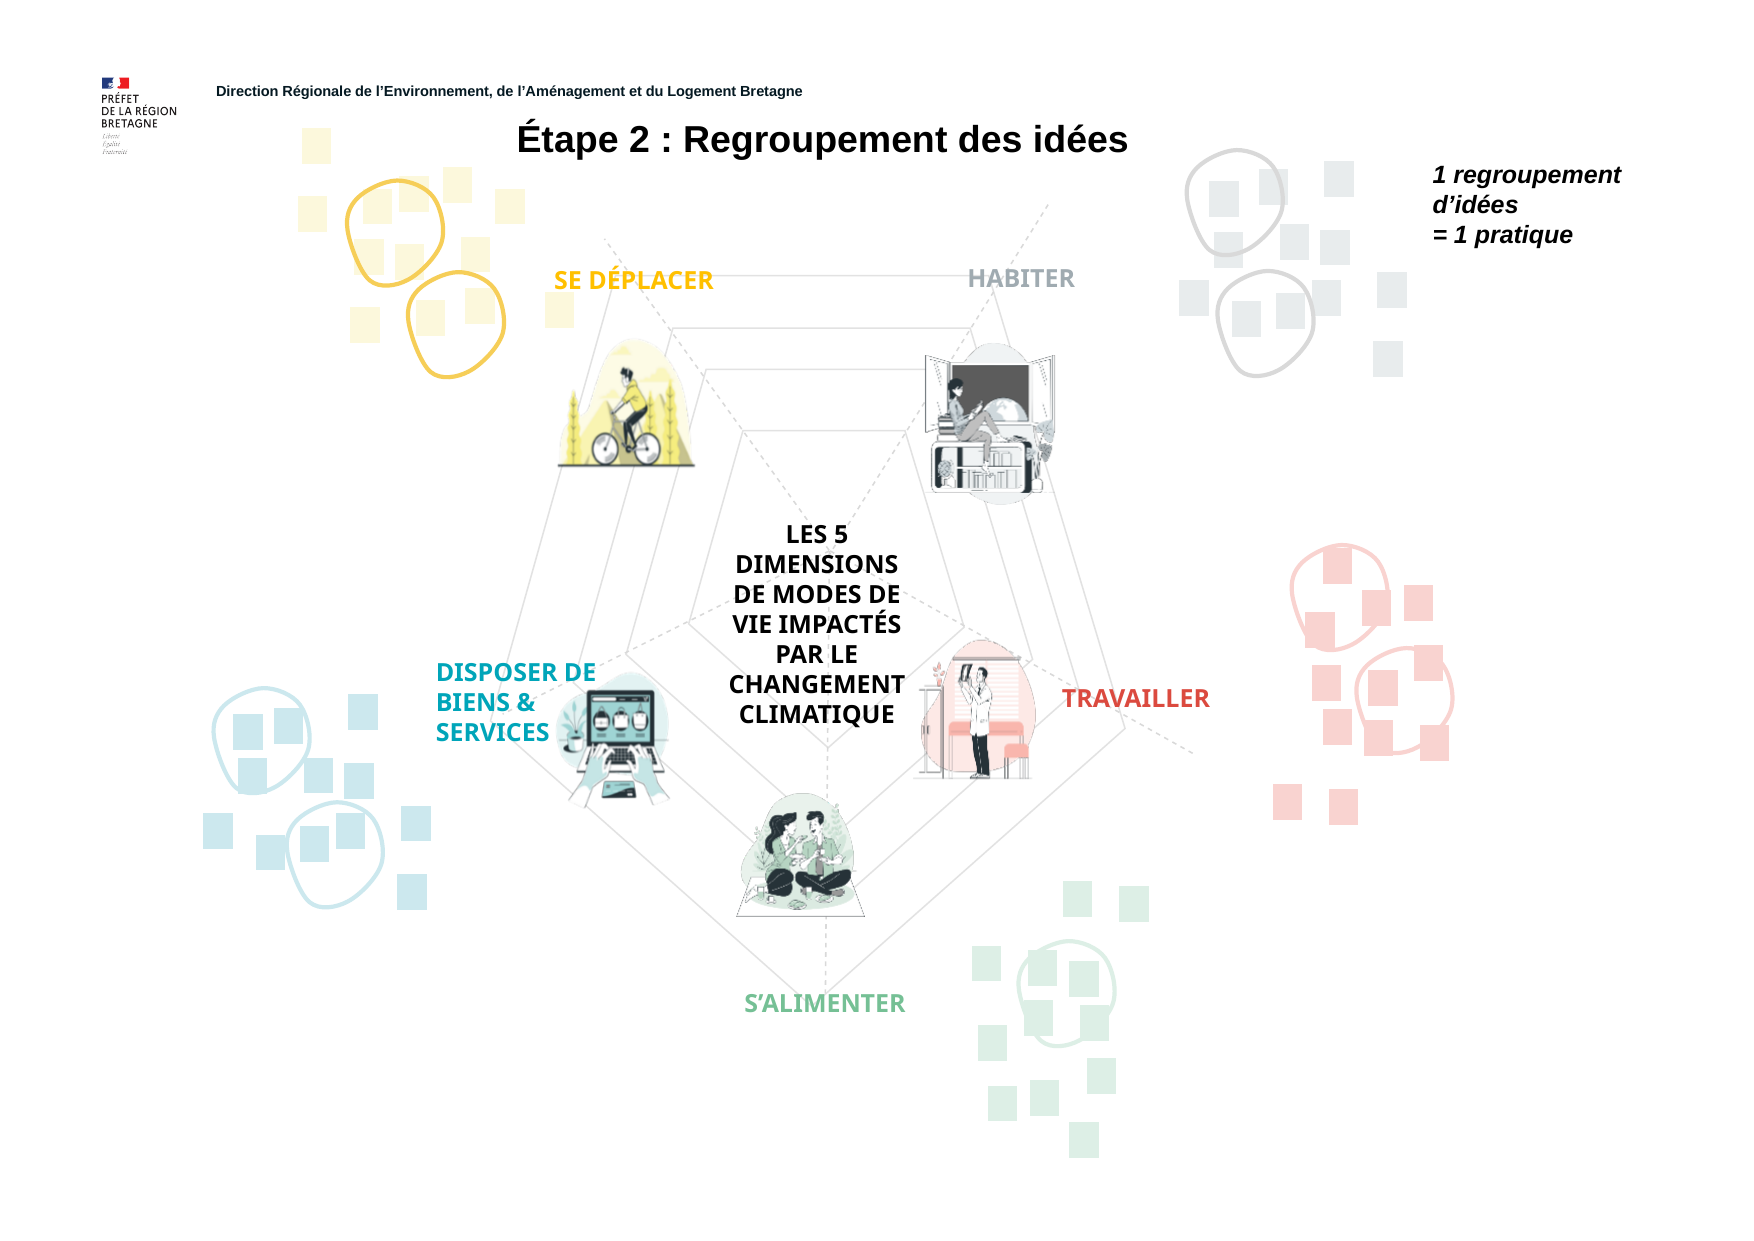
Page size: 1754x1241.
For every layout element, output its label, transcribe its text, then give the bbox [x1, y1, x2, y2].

text_box [1087, 1058, 1116, 1094]
text_box [1030, 1080, 1059, 1116]
text_box [1232, 301, 1261, 337]
text_box [397, 874, 427, 910]
text_box [1278, 169, 1288, 205]
text_box [1085, 1017, 1109, 1041]
text_box [274, 708, 303, 744]
text_box [1312, 280, 1341, 316]
text_box [203, 813, 233, 849]
text_box [399, 176, 429, 188]
picture [92, 66, 186, 165]
text_box [1024, 1025, 1033, 1036]
text_box [1209, 181, 1239, 217]
text_box [1414, 645, 1443, 660]
text_box [1420, 725, 1449, 761]
text_box [256, 835, 285, 870]
text_box TRAVAILLER [1052, 675, 1306, 719]
text_box [1404, 585, 1433, 621]
text_box [354, 262, 361, 275]
text_box [1305, 638, 1313, 648]
text_box SE DÉPLACER [539, 257, 870, 302]
text_box [1069, 1122, 1099, 1158]
text_box [1329, 789, 1358, 825]
text_box [363, 189, 392, 224]
text_box [1179, 299, 1209, 316]
text_box [978, 1025, 1007, 1061]
text_box [298, 196, 327, 232]
text_box S’ALIMENTER [729, 981, 1080, 1025]
text_box [399, 183, 429, 212]
picture [540, 294, 714, 506]
text_box [344, 763, 374, 799]
text_box [336, 813, 365, 849]
text_box [1312, 665, 1341, 701]
text_box [1420, 725, 1438, 742]
text_box [1377, 272, 1407, 308]
text_box [238, 758, 267, 791]
text_box [1305, 612, 1335, 647]
picture [540, 649, 685, 825]
text_box [1069, 961, 1099, 997]
text_box 1 regroupement d’idées = 1 pratique [1418, 152, 1695, 256]
text_box [1324, 161, 1354, 197]
text_box [1259, 169, 1280, 205]
text_box [1280, 224, 1309, 260]
text_box [461, 237, 490, 272]
text_box [988, 1086, 1017, 1121]
text_box [1362, 590, 1385, 626]
text_box [1028, 950, 1057, 981]
text_box [443, 167, 472, 203]
text_box [300, 826, 329, 862]
text_box [1214, 232, 1243, 252]
text_box [465, 288, 495, 324]
text_box LES 5 DIMENSIONS DE MODES DE VIE IMPACTÉS PAR LE CHANGEMENT CLIMATIQUE [703, 511, 931, 736]
text_box [1273, 784, 1302, 820]
text_box [495, 189, 525, 224]
text_box [1373, 341, 1403, 377]
text_box [233, 714, 263, 750]
text_box [350, 307, 380, 343]
text_box [1063, 881, 1092, 917]
text_box [1378, 590, 1391, 626]
text_box [1368, 670, 1398, 706]
text_box Direction Régionale de l’Environnement, de l’Aménagement et du Logement Bretagne [201, 73, 819, 107]
text_box [972, 946, 1001, 981]
text_box [1080, 1005, 1109, 1037]
text_box [395, 244, 424, 280]
text_box [354, 239, 384, 275]
text_box [1320, 230, 1350, 265]
picture [918, 336, 1062, 511]
text_box [416, 300, 445, 336]
text_box [1034, 1025, 1053, 1036]
text_box [1366, 720, 1393, 750]
text_box [1364, 731, 1391, 756]
text_box [348, 694, 378, 730]
text_box [1323, 709, 1352, 745]
text_box [1276, 293, 1305, 329]
picture [716, 757, 880, 957]
text_box [1119, 886, 1149, 922]
text_box HABITER [952, 255, 1303, 299]
text_box [1323, 548, 1352, 584]
text_box [1414, 652, 1443, 681]
text_box [414, 272, 424, 280]
text_box [302, 128, 331, 164]
text_box [304, 758, 333, 793]
text_box [401, 806, 431, 841]
text_box DISPOSER DE BIENS & SERVICES [421, 649, 540, 754]
text_box Étape 2 : Regroupement des idées [502, 108, 1181, 177]
picture [899, 618, 1052, 804]
